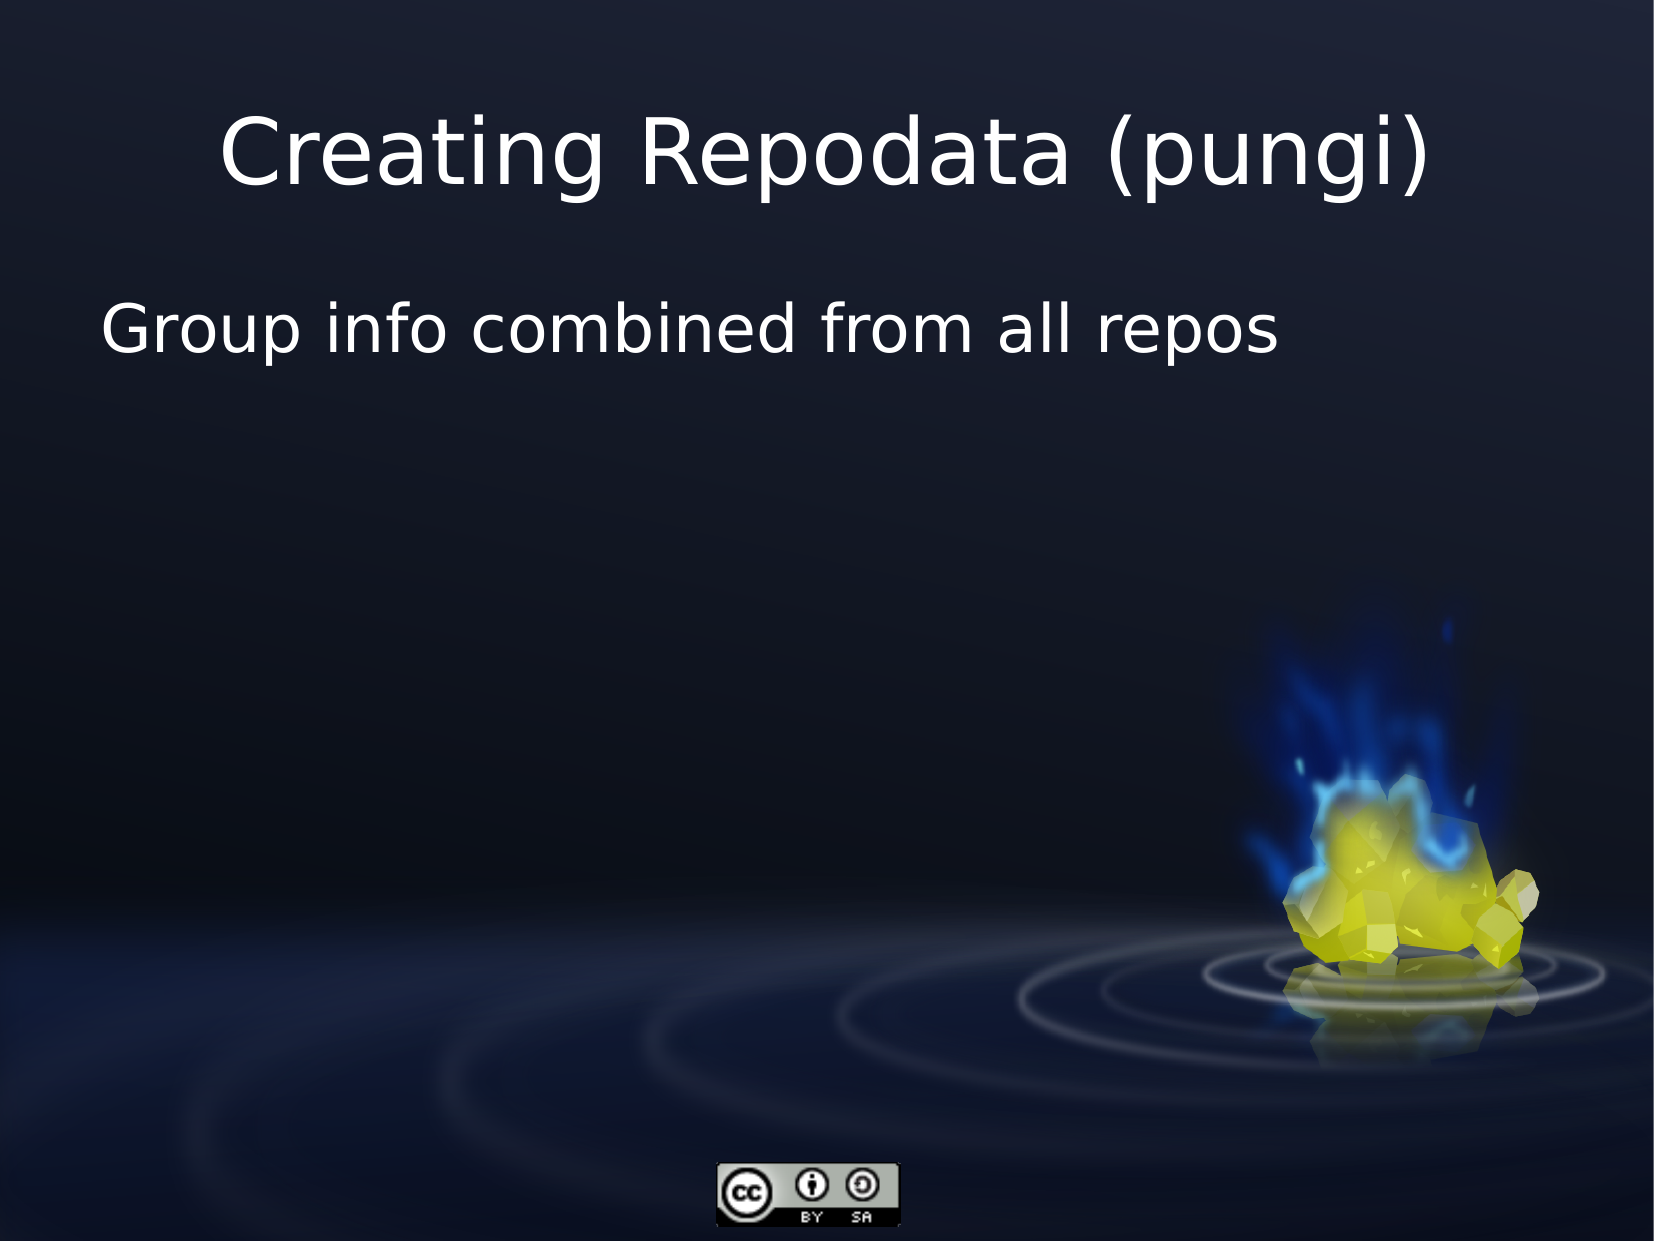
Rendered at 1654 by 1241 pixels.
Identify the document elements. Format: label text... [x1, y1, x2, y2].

picture [0, 0, 1654, 1241]
title Creating Repodata (pungi) [82, 49, 1571, 257]
list Group info combined from all repos [82, 290, 1571, 1109]
